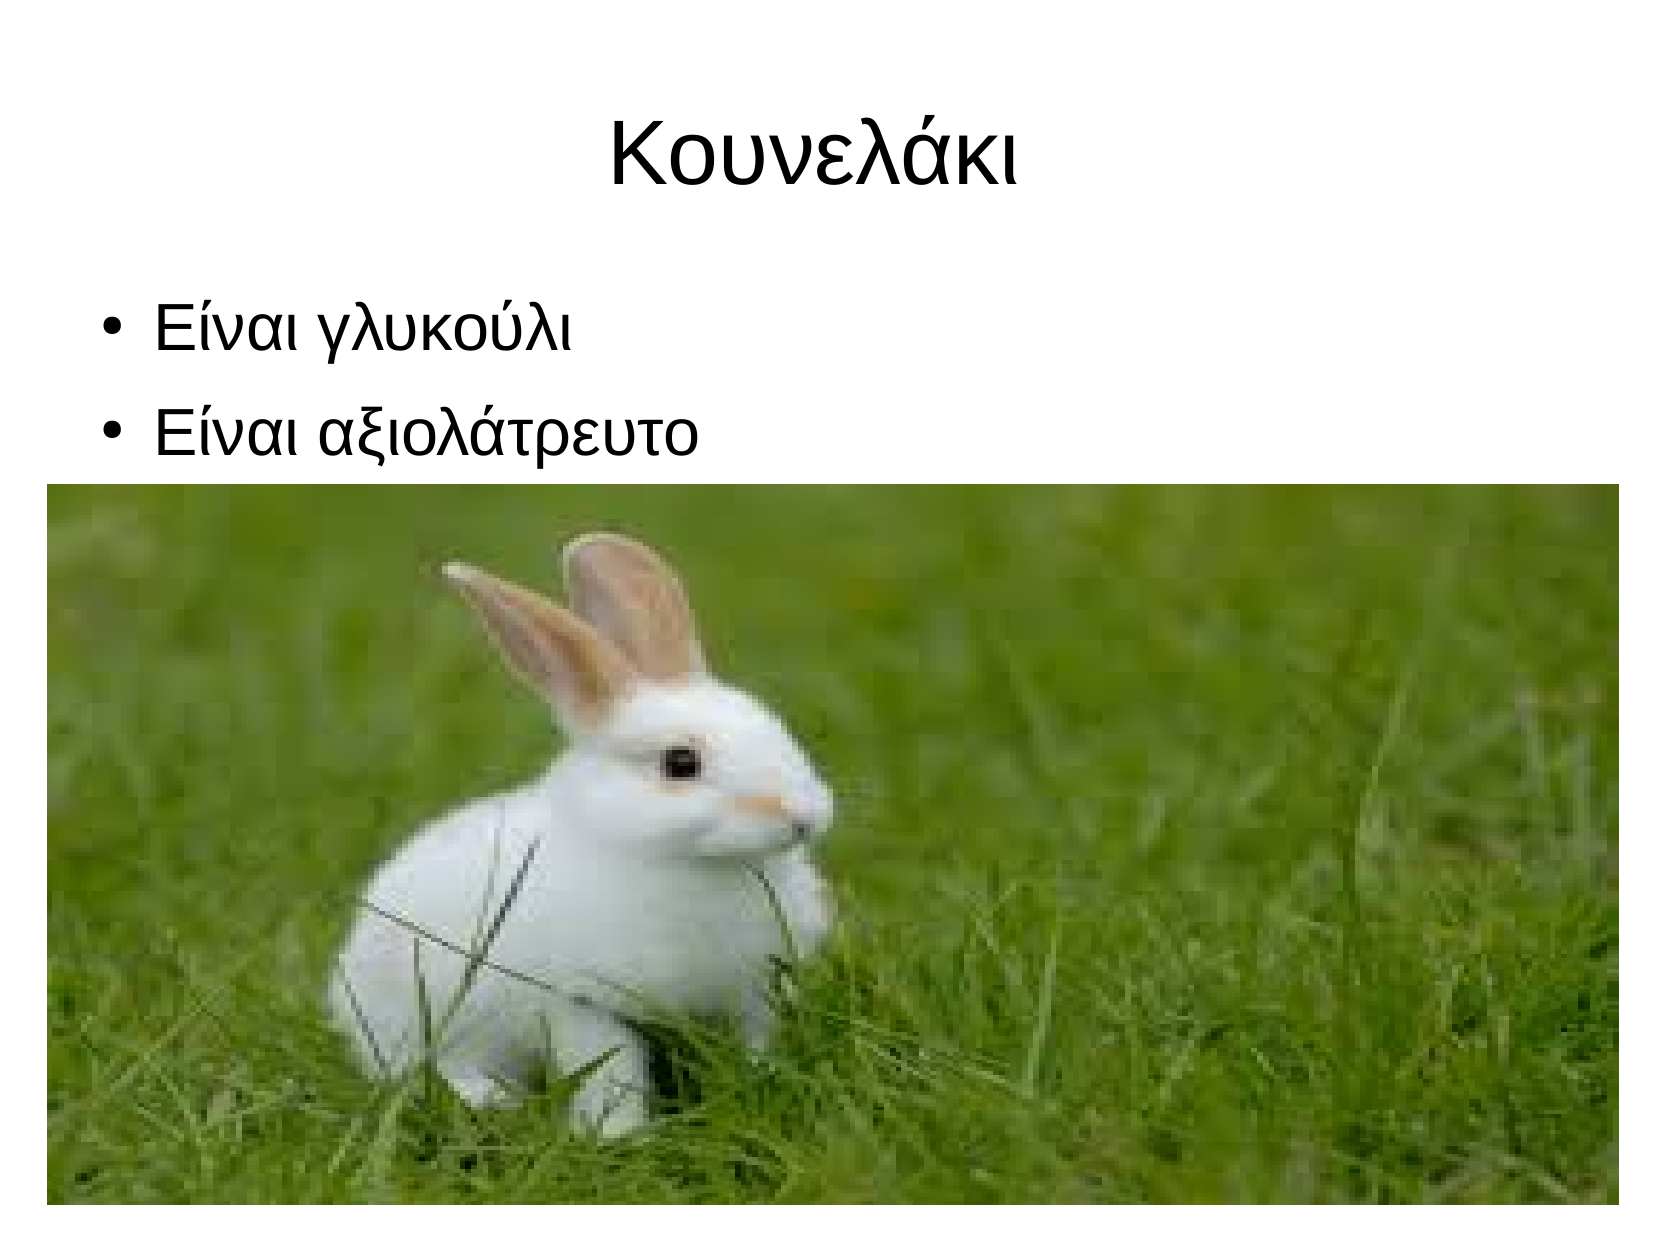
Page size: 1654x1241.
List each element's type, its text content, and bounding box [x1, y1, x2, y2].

title Κουνελάκι [82, 49, 1571, 257]
list Είναι γλυκούλι Είναι αξιολάτρευτο [82, 290, 1571, 484]
picture [47, 484, 1619, 1205]
